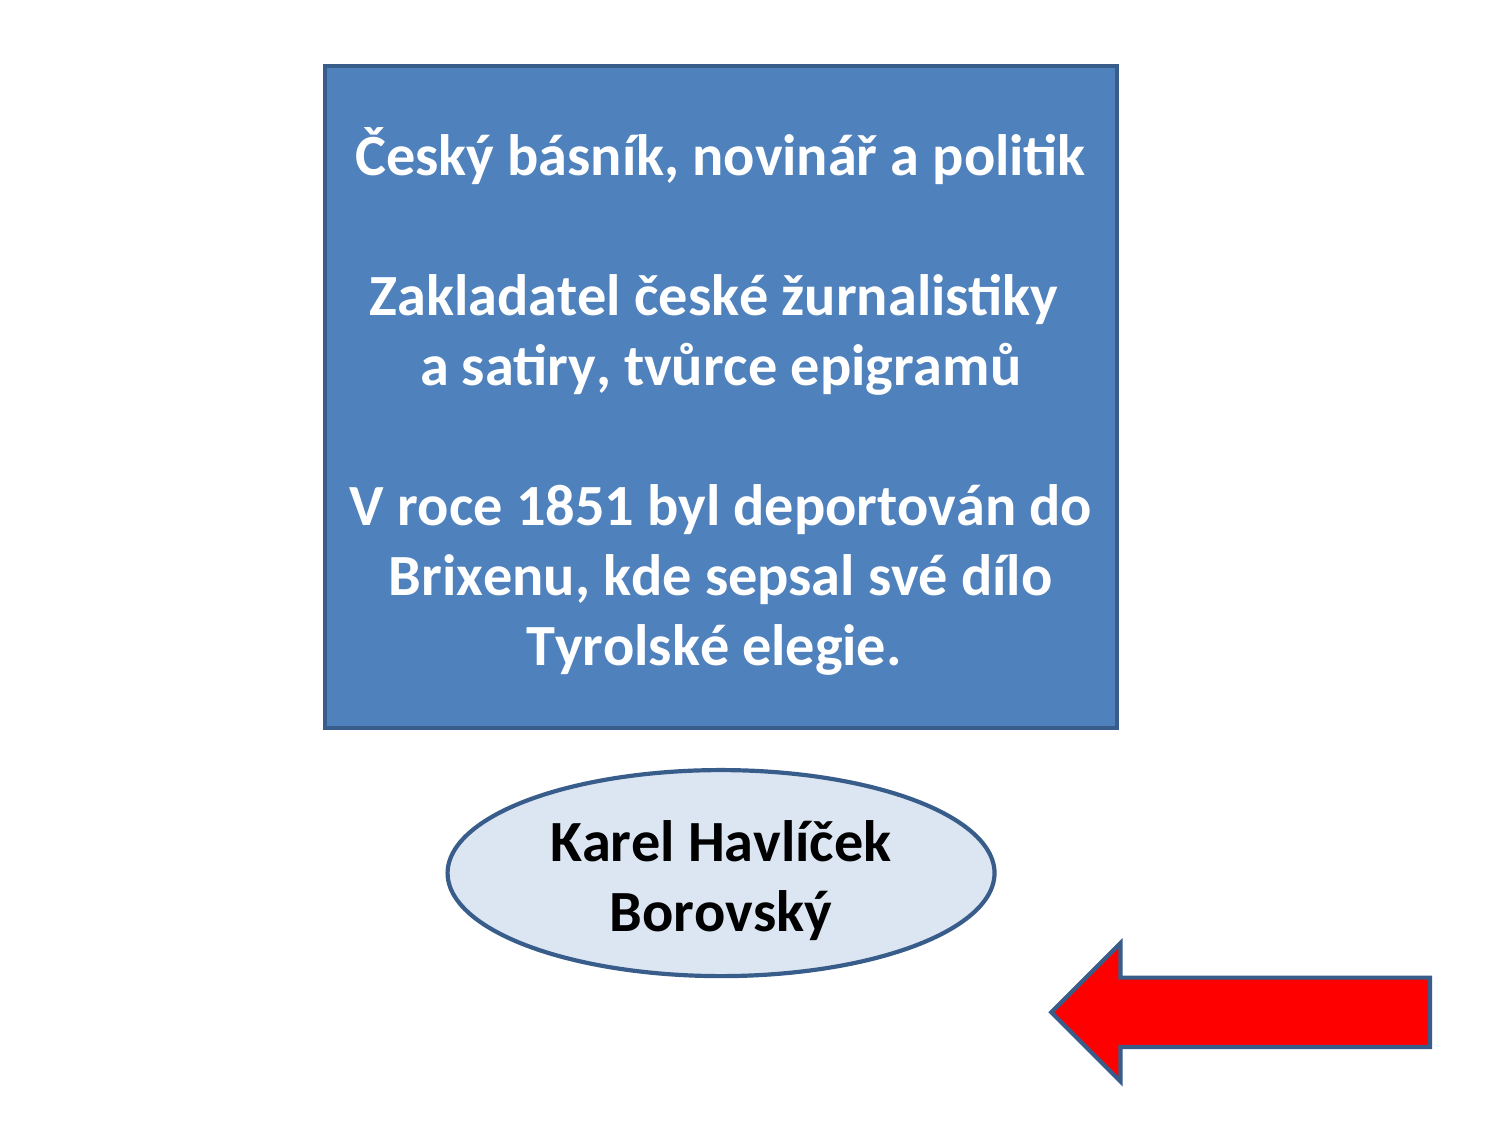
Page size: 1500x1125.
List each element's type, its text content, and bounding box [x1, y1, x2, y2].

text_box Karel Havlíček Borovský [447, 770, 995, 977]
text_box Český básník, novinář a politik Zakladatel české žurnalistiky a satiry, tvůrce epigramů V roce 1851 byl deportován do Brixenu, kde sepsal své dílo Tyrolské elegie. [325, 66, 1117, 728]
text_box [1051, 942, 1431, 1082]
